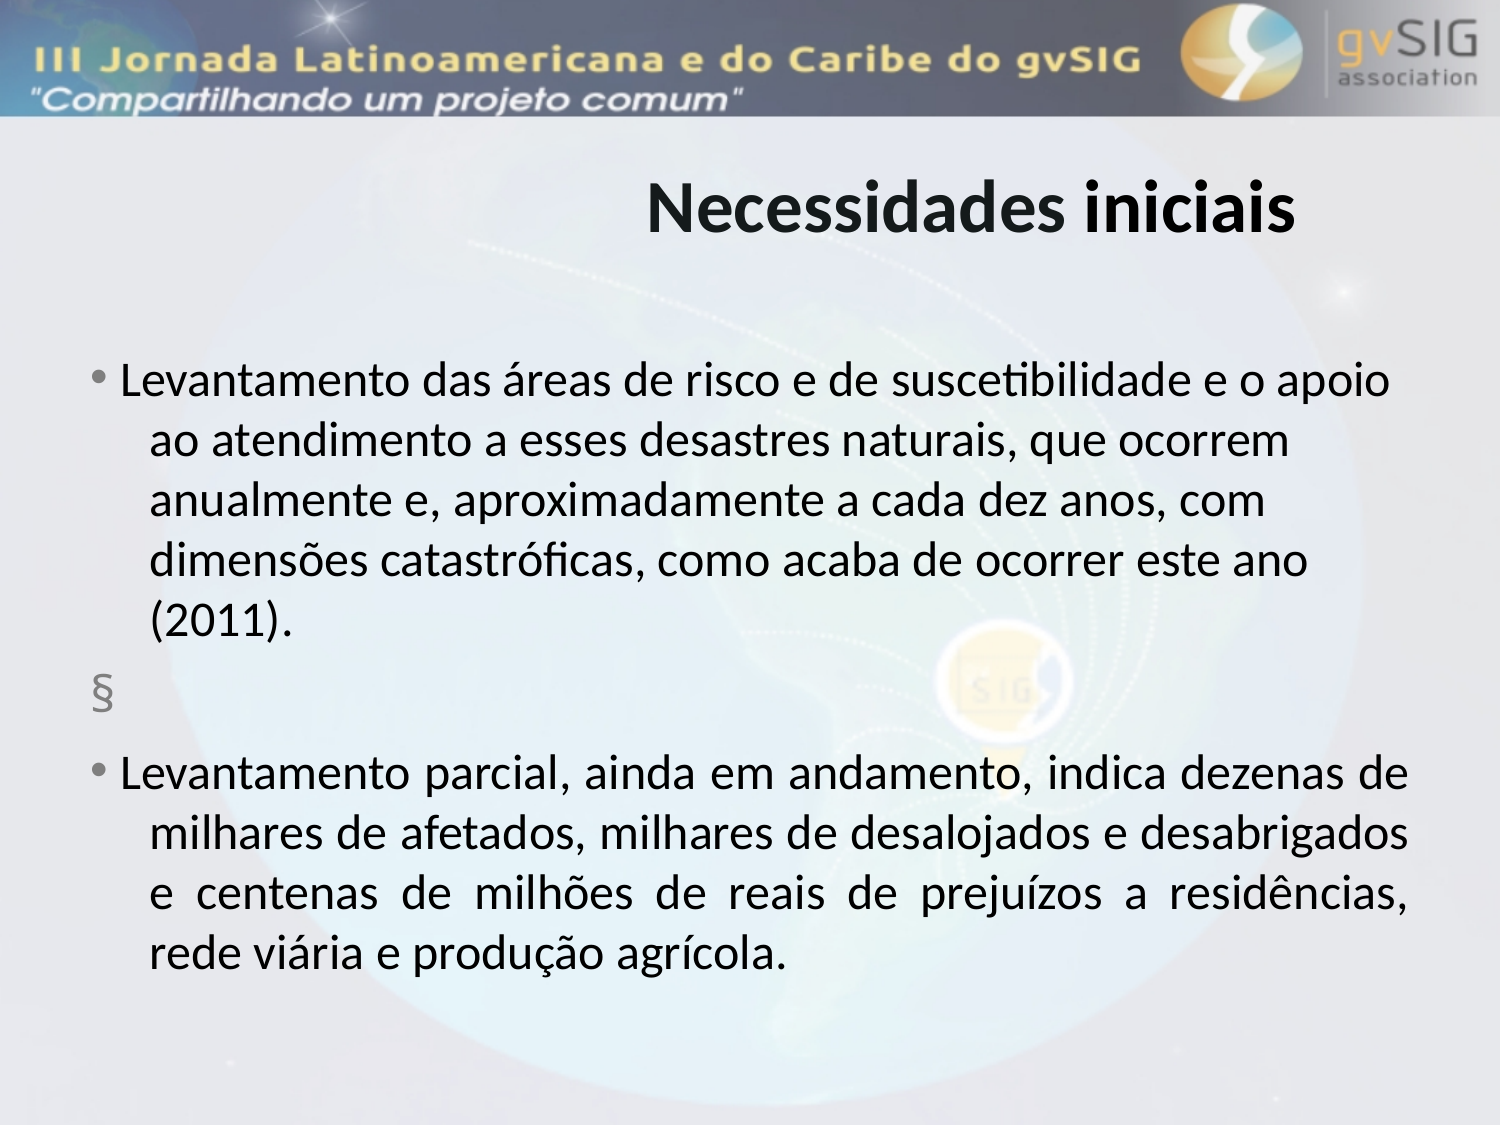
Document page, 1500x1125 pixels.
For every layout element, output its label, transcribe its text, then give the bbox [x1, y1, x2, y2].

title Necessidades iniciais [631, 113, 1424, 291]
picture [0, 0, 1500, 1125]
list Levantamento das áreas de risco e de suscetibilidade e o apoio ao atendimento a esses desastres naturais, que ocorrem anualmente e, aproximadamente a cada dez anos, com dimensões catastróficas, como acaba de ocorrer este ano (2011). Levantamento parcial, ainda em andamento, indica dezenas de milhares de afetados, milhares de desalojados e desabrigados e centenas de milhões de reais de prejuízos a residências, rede viária e produção agrícola. [75, 314, 1426, 1012]
